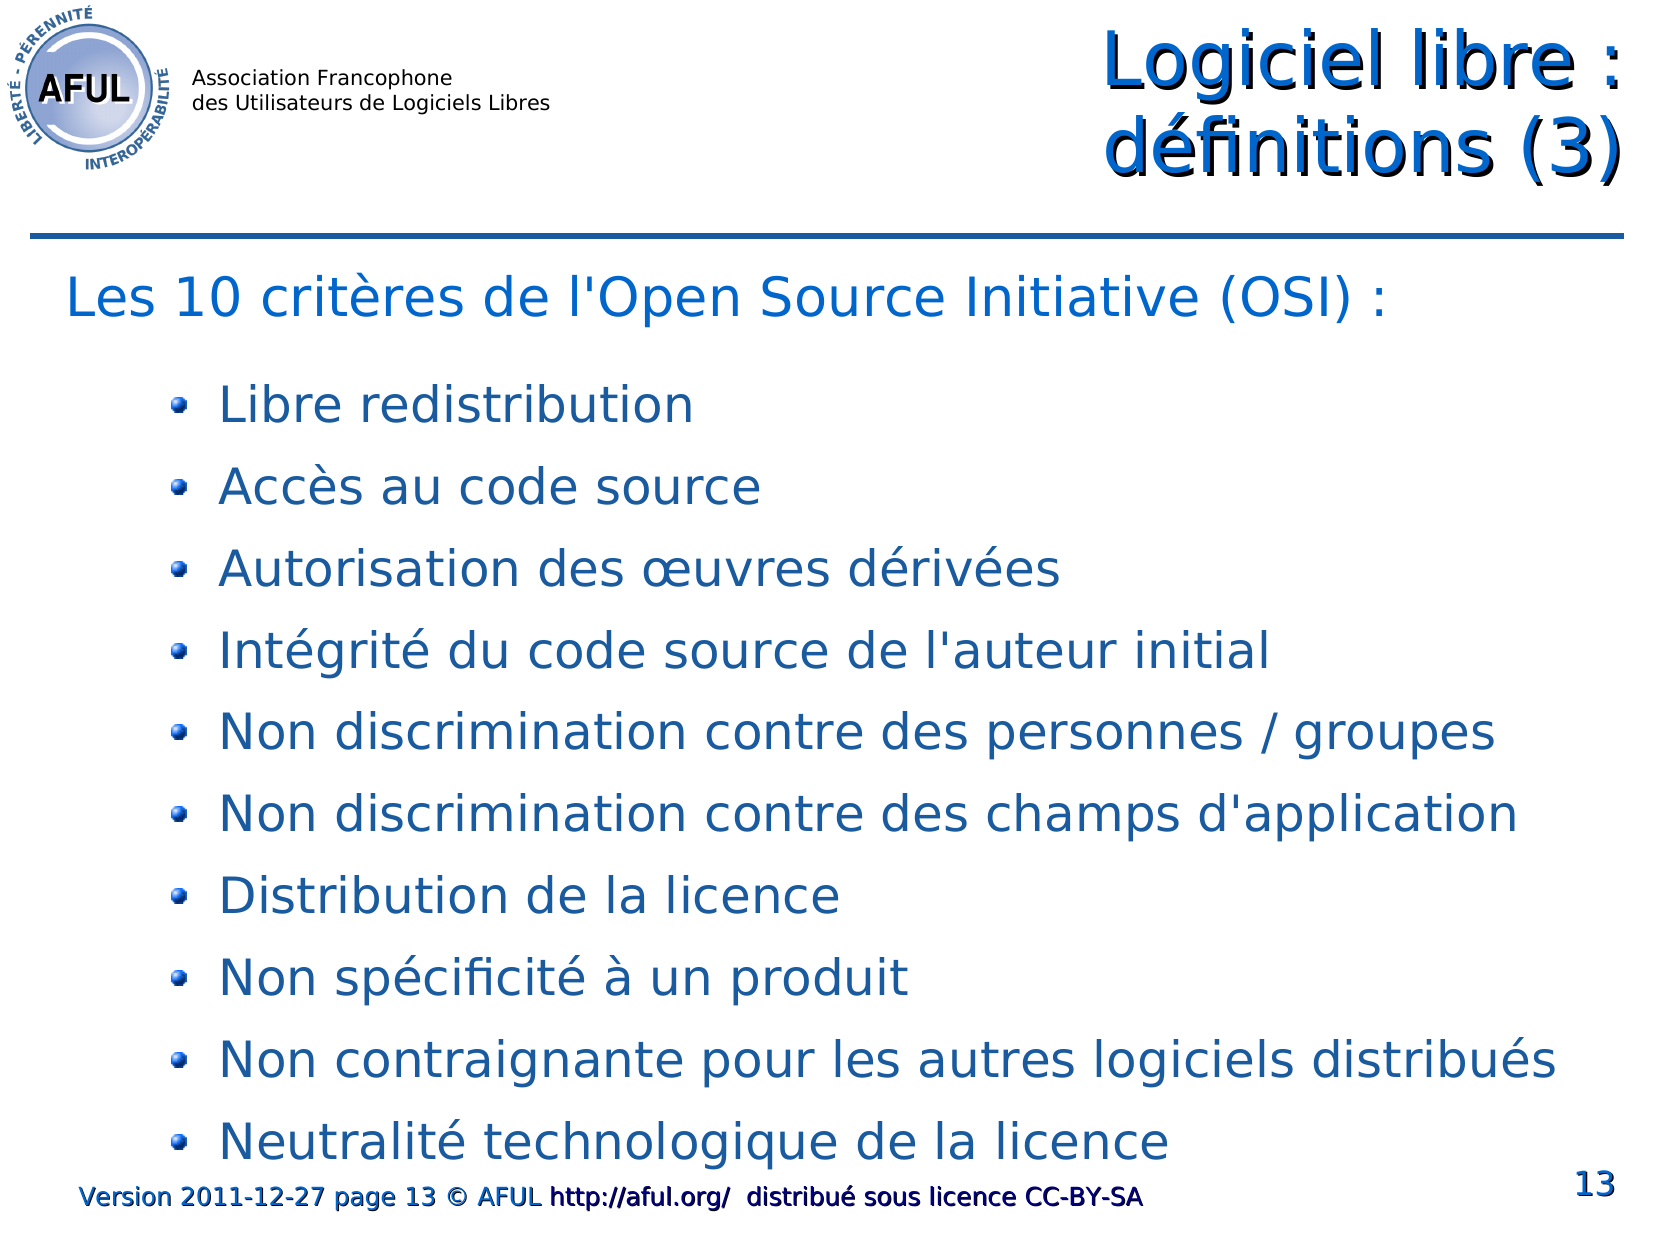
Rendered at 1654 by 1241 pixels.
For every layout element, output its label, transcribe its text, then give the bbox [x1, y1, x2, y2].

title Logiciel libre : définitions (3) [501, 0, 1625, 207]
list Les 10 critères de l'Open Source Initiative (OSI) : Libre redistribution Accès au code source Autorisation des œuvres dérivées Intégrité du code source de l'auteur initial Non discrimination contre des personnes / groupes Non discrimination contre des champs d'application Distribution de la licence Non spécificité à un produit Non contraignante pour les autres logiciels distribués Neutralité technologique de la licence [47, 265, 1595, 1211]
picture [0, 0, 178, 178]
